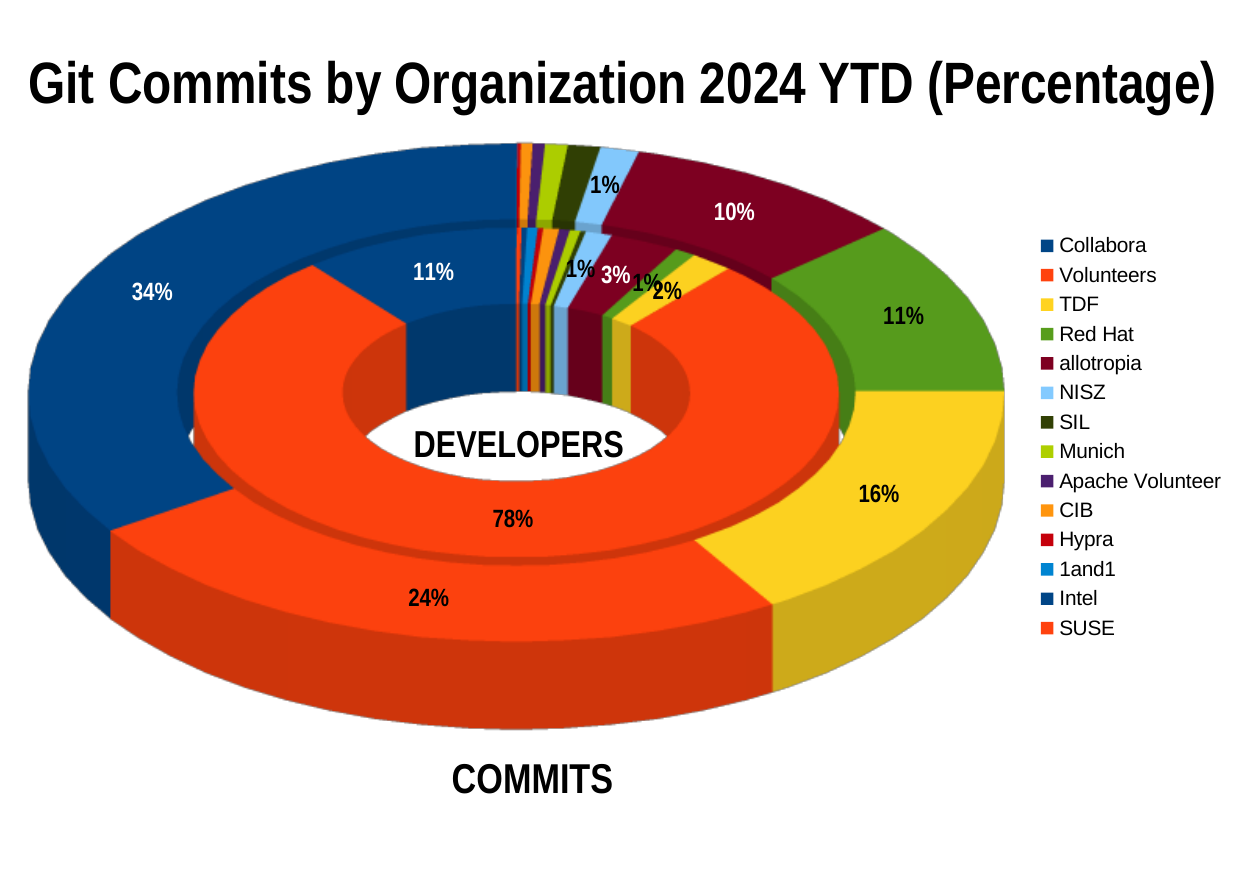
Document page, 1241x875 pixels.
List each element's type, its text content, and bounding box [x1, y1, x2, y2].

text_box DEVELOPERS [399, 415, 639, 466]
text_box Git Commits by Organization 2024 YTD (Percentage) [13, 41, 1232, 111]
text_box COMMITS [436, 746, 629, 801]
picture [0, 0, 1241, 874]
